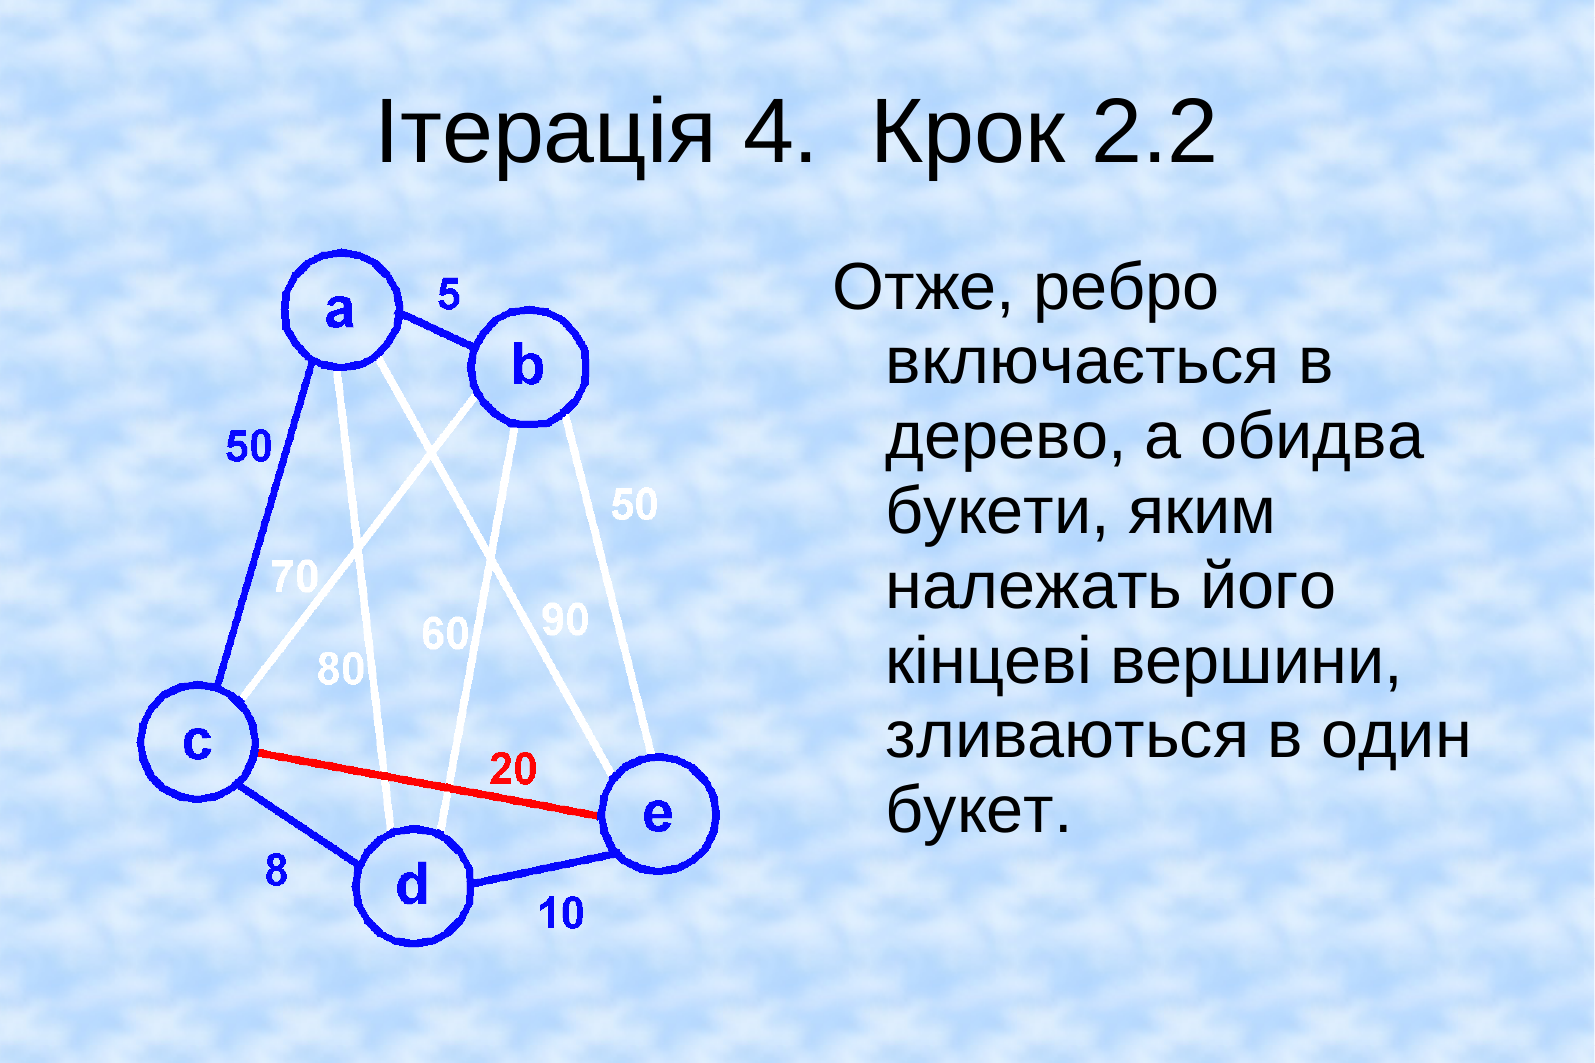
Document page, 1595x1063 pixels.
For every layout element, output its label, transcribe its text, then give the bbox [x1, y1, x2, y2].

list Отже, ребро включається в дерево, а обидва букети, яким належать його кінцеві вершини, зливаються в один букет. [814, 248, 1516, 951]
picture [0, 0, 1595, 1063]
title Ітерація 4. Крок 2.2 [79, 42, 1515, 220]
